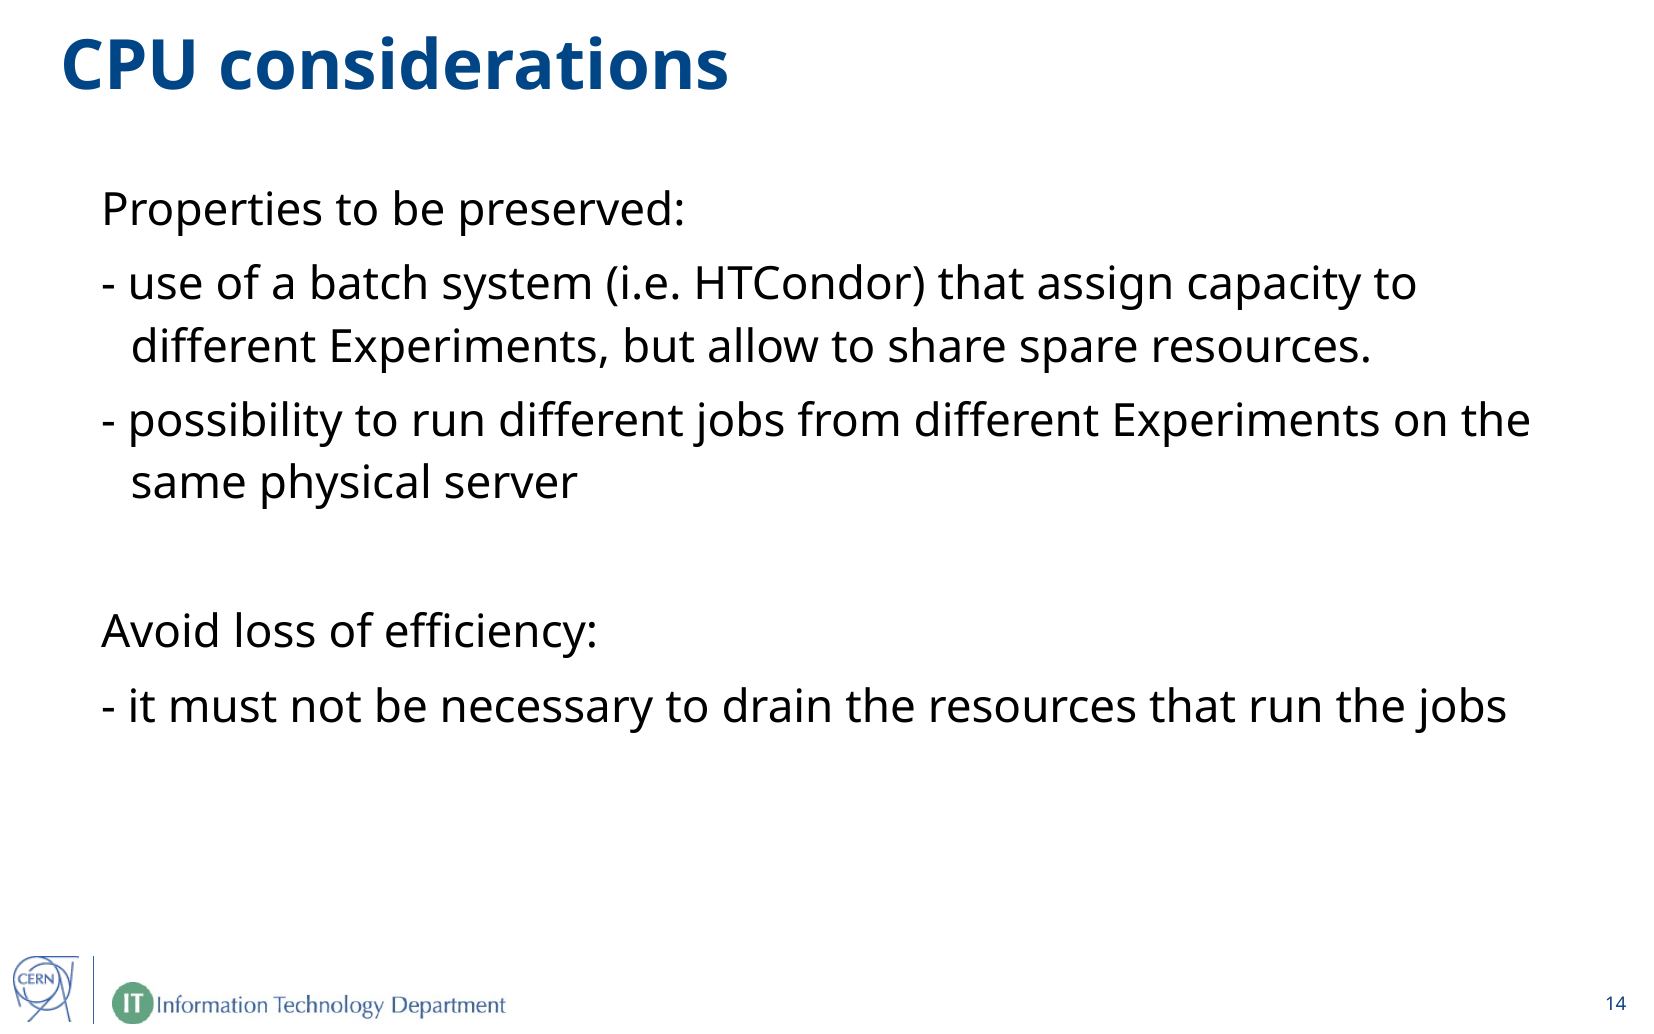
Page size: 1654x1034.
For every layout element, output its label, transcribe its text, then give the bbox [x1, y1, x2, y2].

text_box Properties to be preserved: - use of a batch system (i.e. HTCondor) that assign capacity to different Experiments, but allow to share spare resources. - possibility to run different jobs from different Experiments on the same physical server Avoid loss of efficiency: - it must not be necessary to drain the resources that run the jobs [86, 168, 1561, 979]
title CPU considerations [60, 0, 1528, 138]
picture [13, 956, 79, 1032]
picture [112, 982, 755, 1024]
